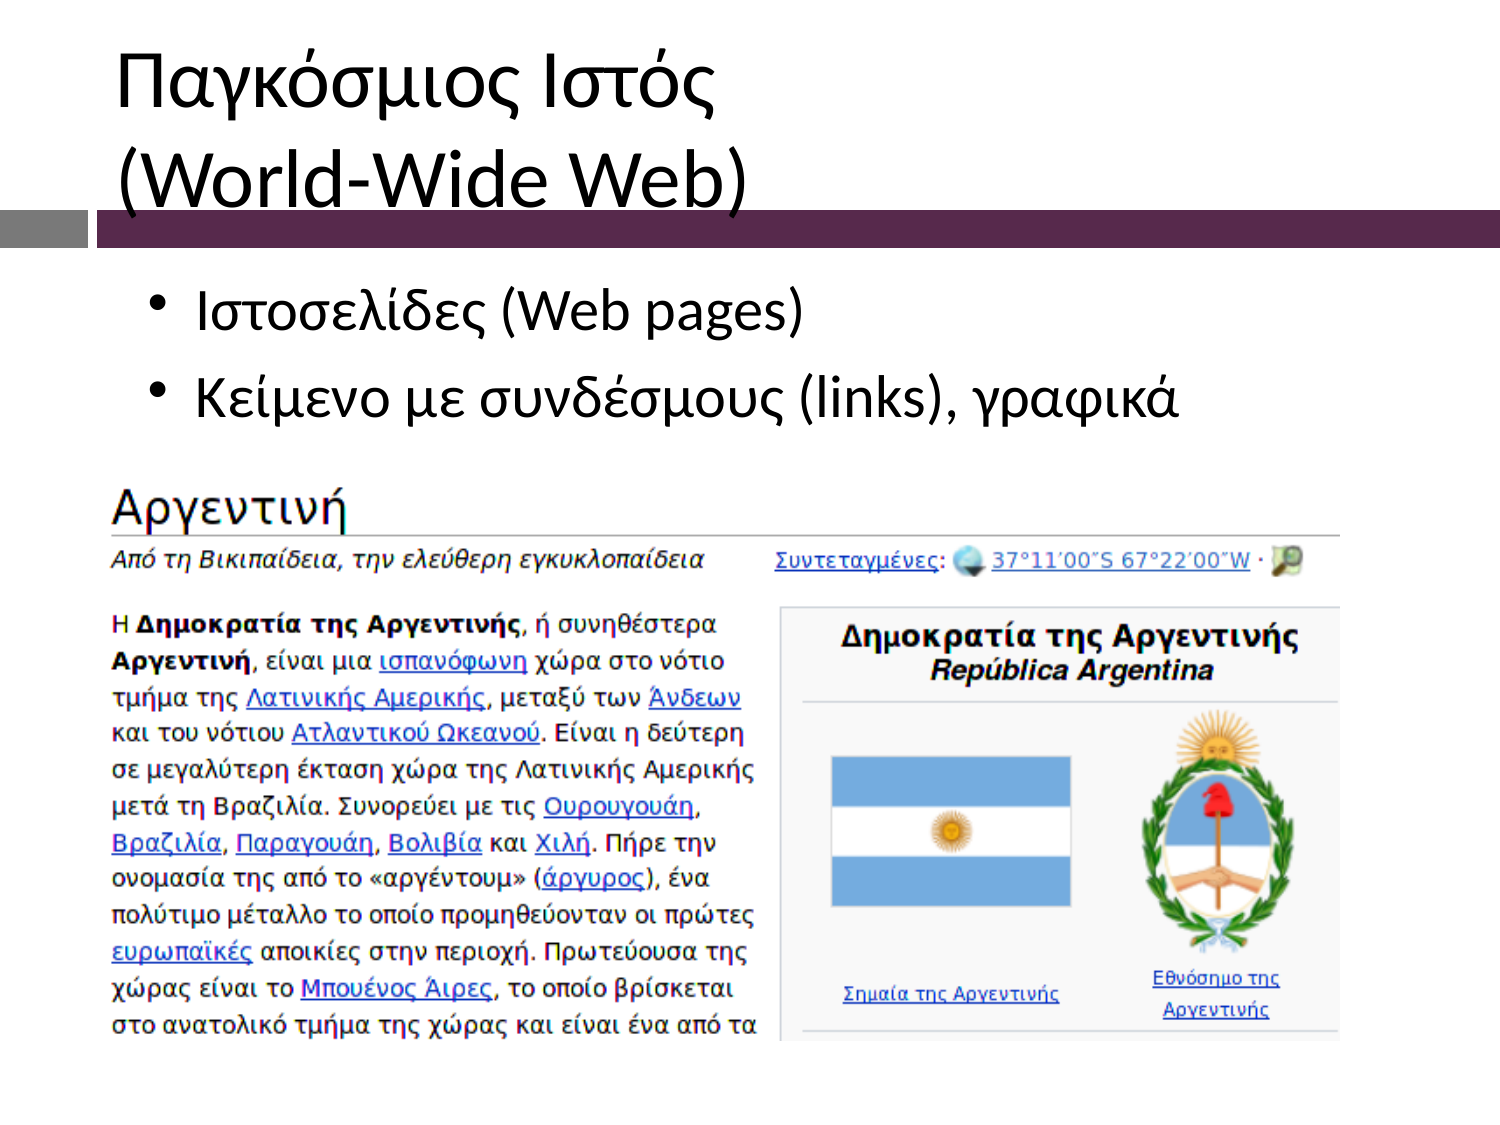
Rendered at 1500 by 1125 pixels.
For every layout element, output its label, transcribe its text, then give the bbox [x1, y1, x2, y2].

picture [96, 465, 1340, 1041]
list Ιστοσελίδες (Web pages) Κείμενο με συνδέσμους (links), γραφικά [100, 262, 1438, 1000]
title Παγκόσμιος Ιστός (World-Wide Web) [100, 19, 1438, 182]
